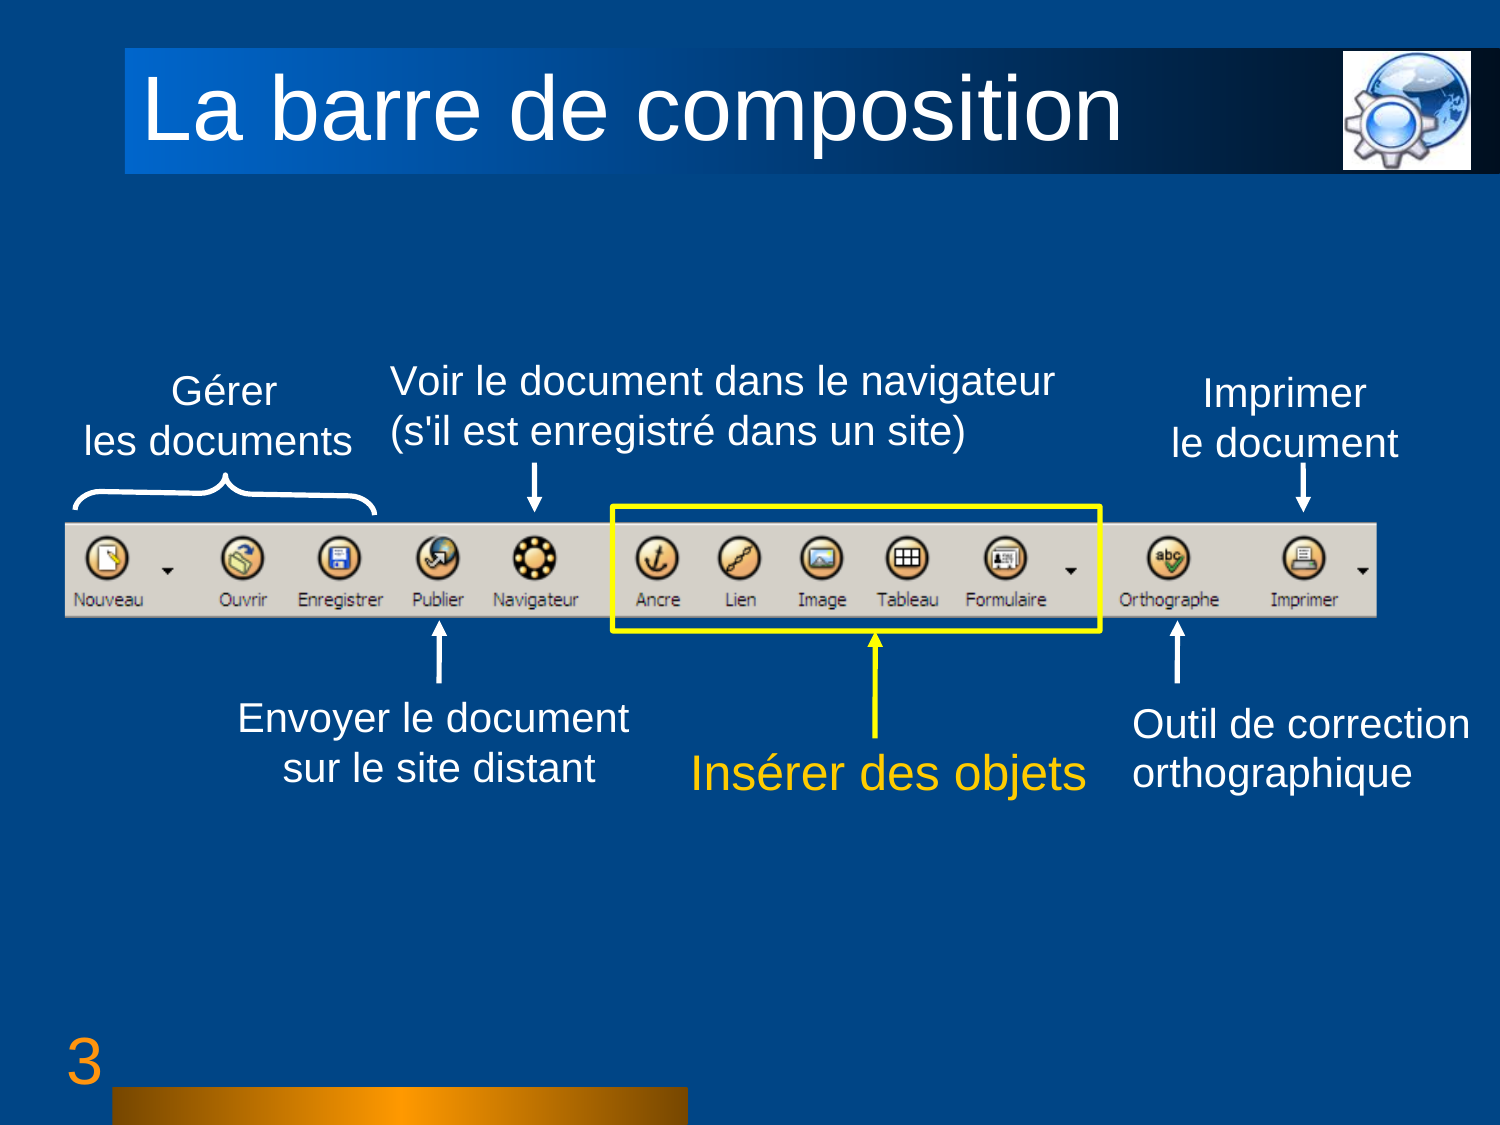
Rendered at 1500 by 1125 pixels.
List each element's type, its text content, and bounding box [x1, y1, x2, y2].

chart [64, 522, 609, 618]
chart [1103, 522, 1377, 618]
text_box Insérer des objets [675, 737, 1103, 809]
text_box Voir le document dans le navigateur (s'il est enregistré dans un site) [375, 350, 1070, 463]
chart [616, 522, 1097, 618]
title La barre de composition [127, 14, 1474, 202]
text_box Outil de correction orthographique [1132, 698, 1472, 893]
text_box Envoyer le document sur le site distant [222, 687, 656, 800]
text_box Imprimer le document [1156, 362, 1425, 525]
text_box Gérer les documents [69, 359, 380, 473]
